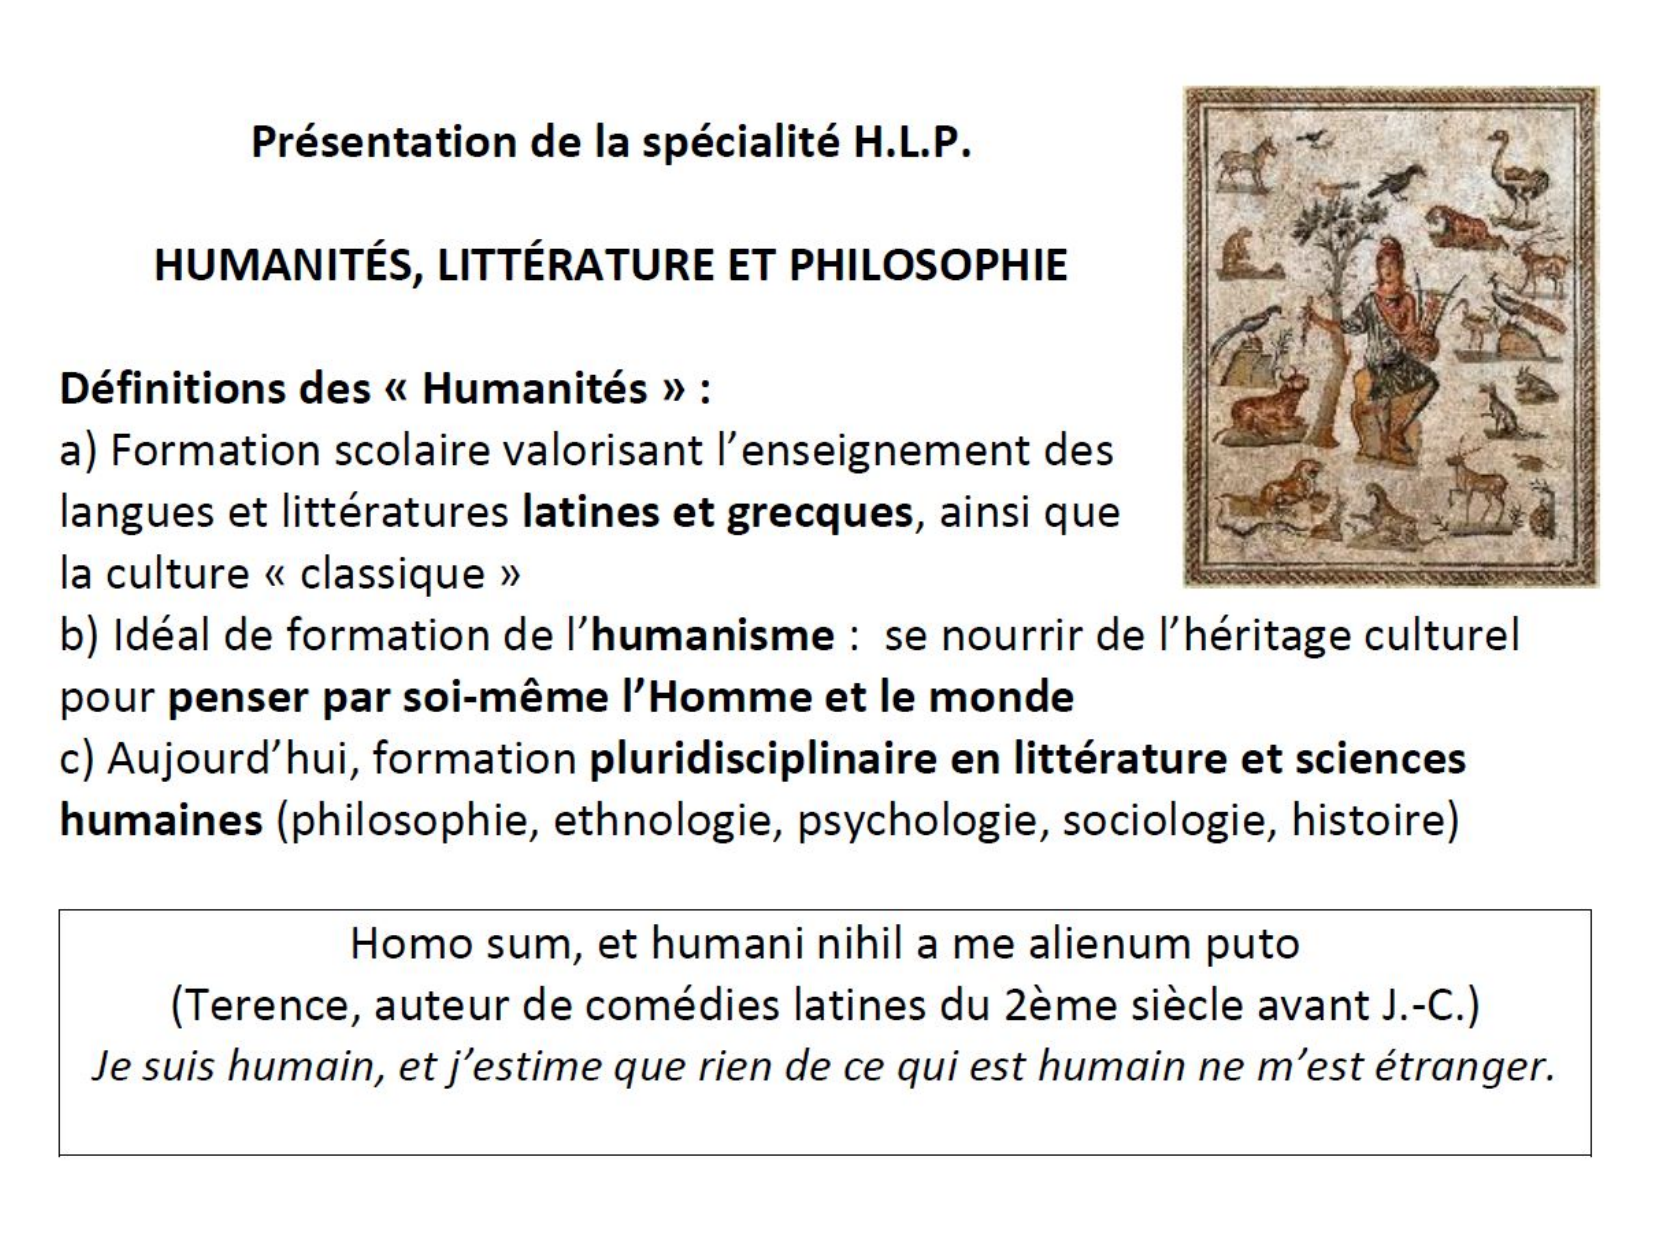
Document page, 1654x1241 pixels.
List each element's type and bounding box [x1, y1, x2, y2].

picture [4, 53, 1640, 1182]
